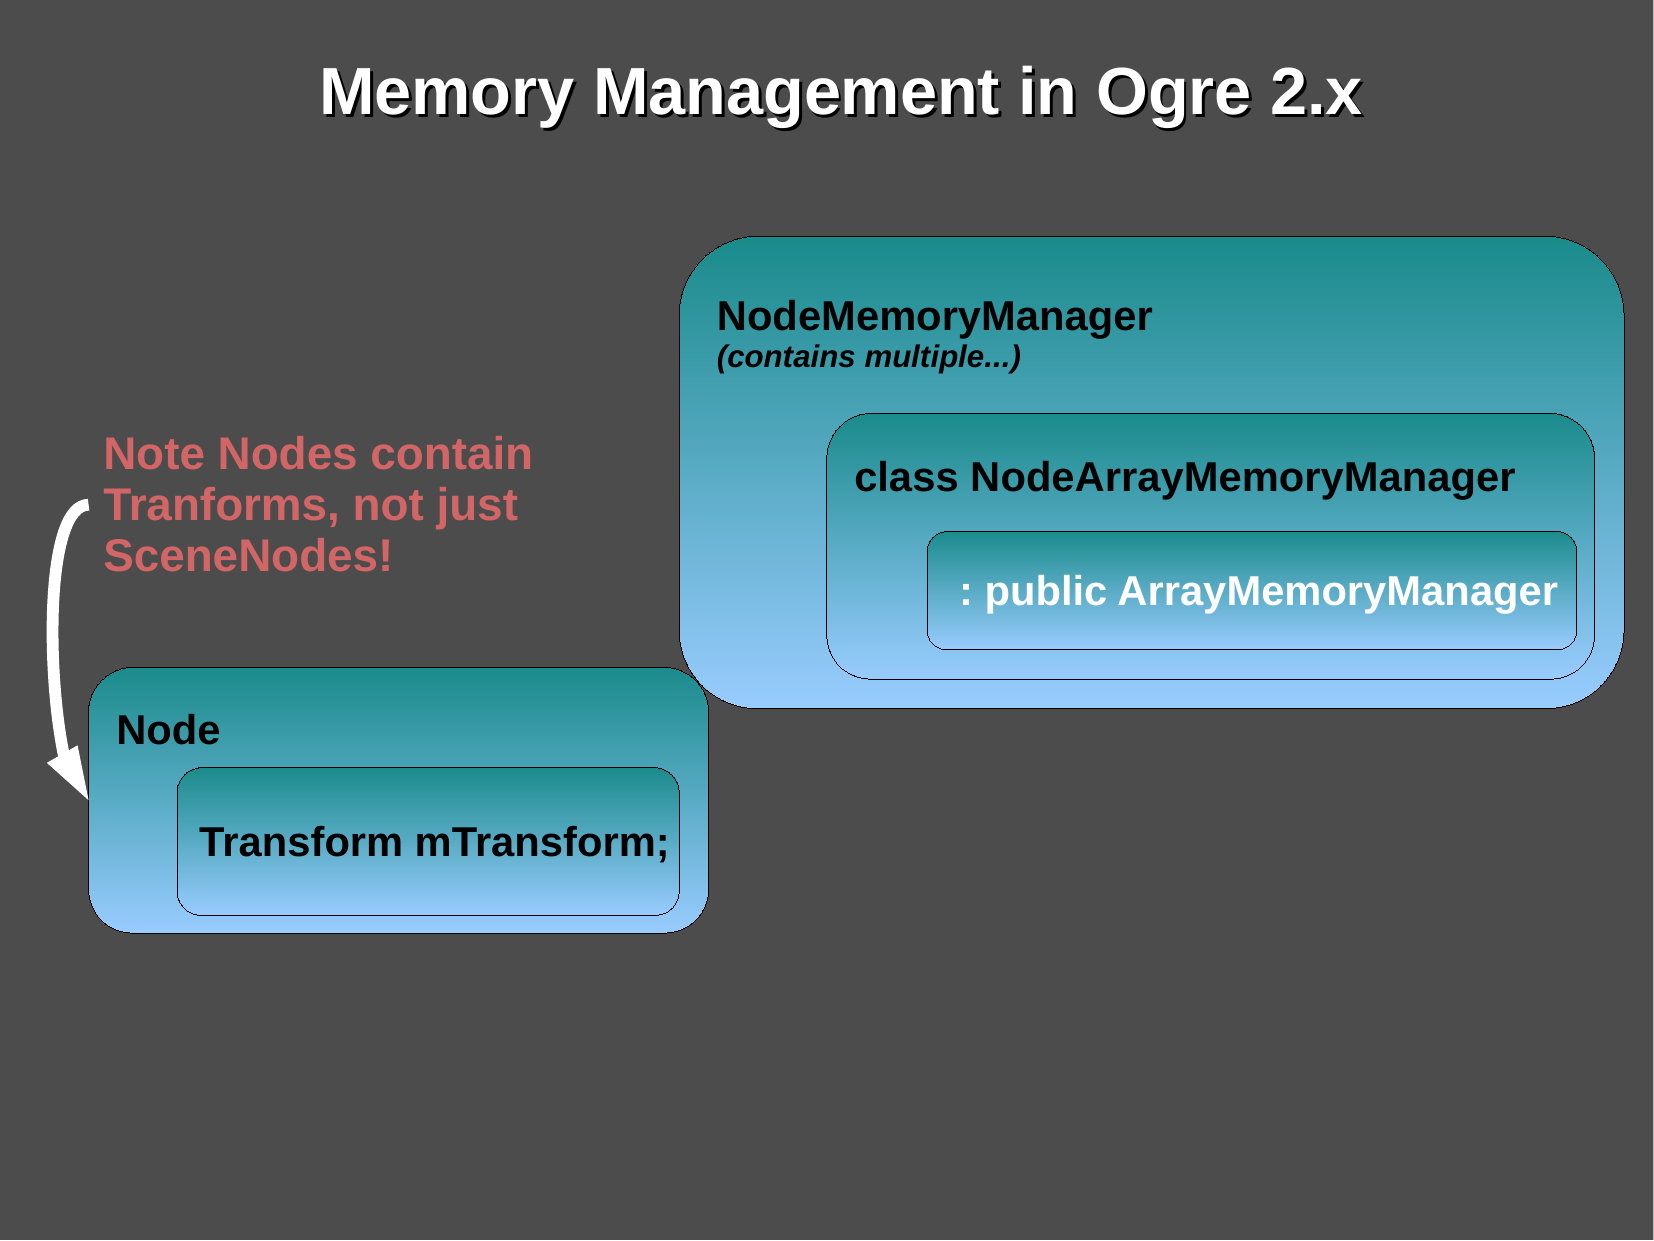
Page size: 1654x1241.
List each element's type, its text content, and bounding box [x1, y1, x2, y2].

text_box class NodeArrayMemoryManager [826, 413, 1595, 680]
text_box Node [88, 667, 709, 934]
text_box NodeMemoryManager (contains multiple...) [679, 236, 1625, 709]
text_box Memory Management in Ogre 2.x [265, 46, 1418, 137]
text_box Note Nodes contain Tranforms, not just SceneNodes! [88, 418, 591, 591]
text_box Transform mTransform; [177, 767, 680, 916]
text_box : public ArrayMemoryManager [927, 531, 1577, 650]
